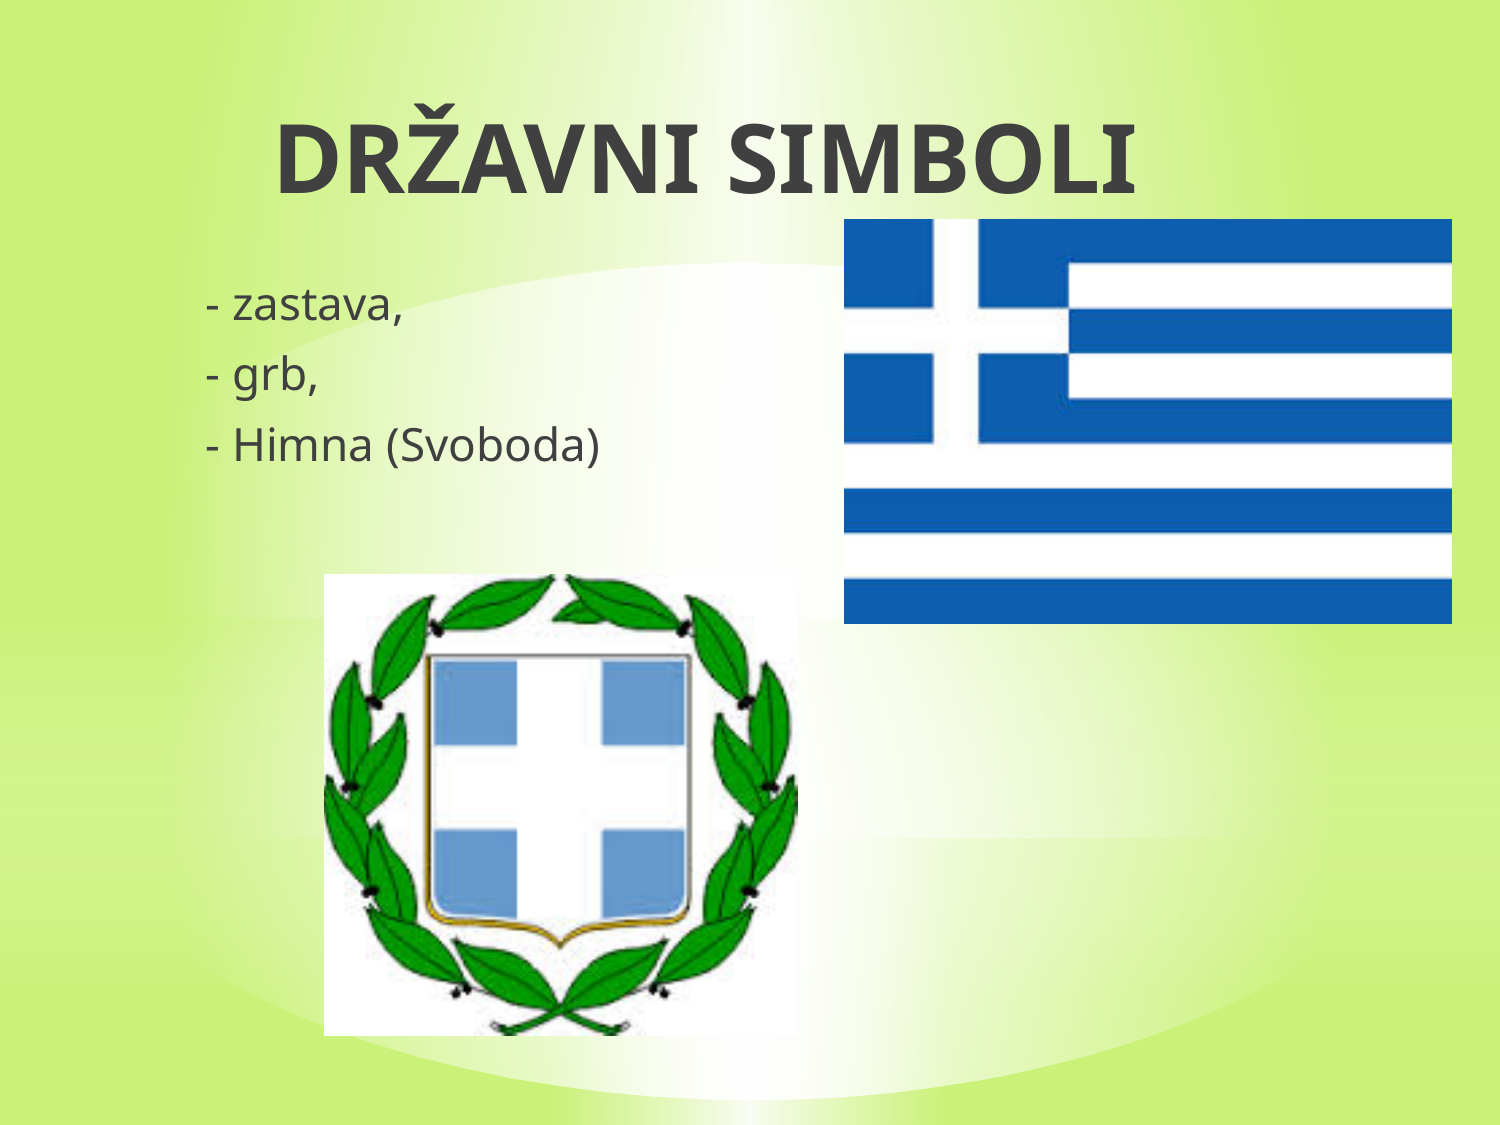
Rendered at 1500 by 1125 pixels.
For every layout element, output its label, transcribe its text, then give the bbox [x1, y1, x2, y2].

list - zastava, - grb, - Himna (Svoboda) [183, 267, 1234, 838]
picture [844, 219, 1452, 624]
picture [324, 574, 798, 1036]
title DRŽAVNI SIMBOLI [171, 90, 1240, 278]
